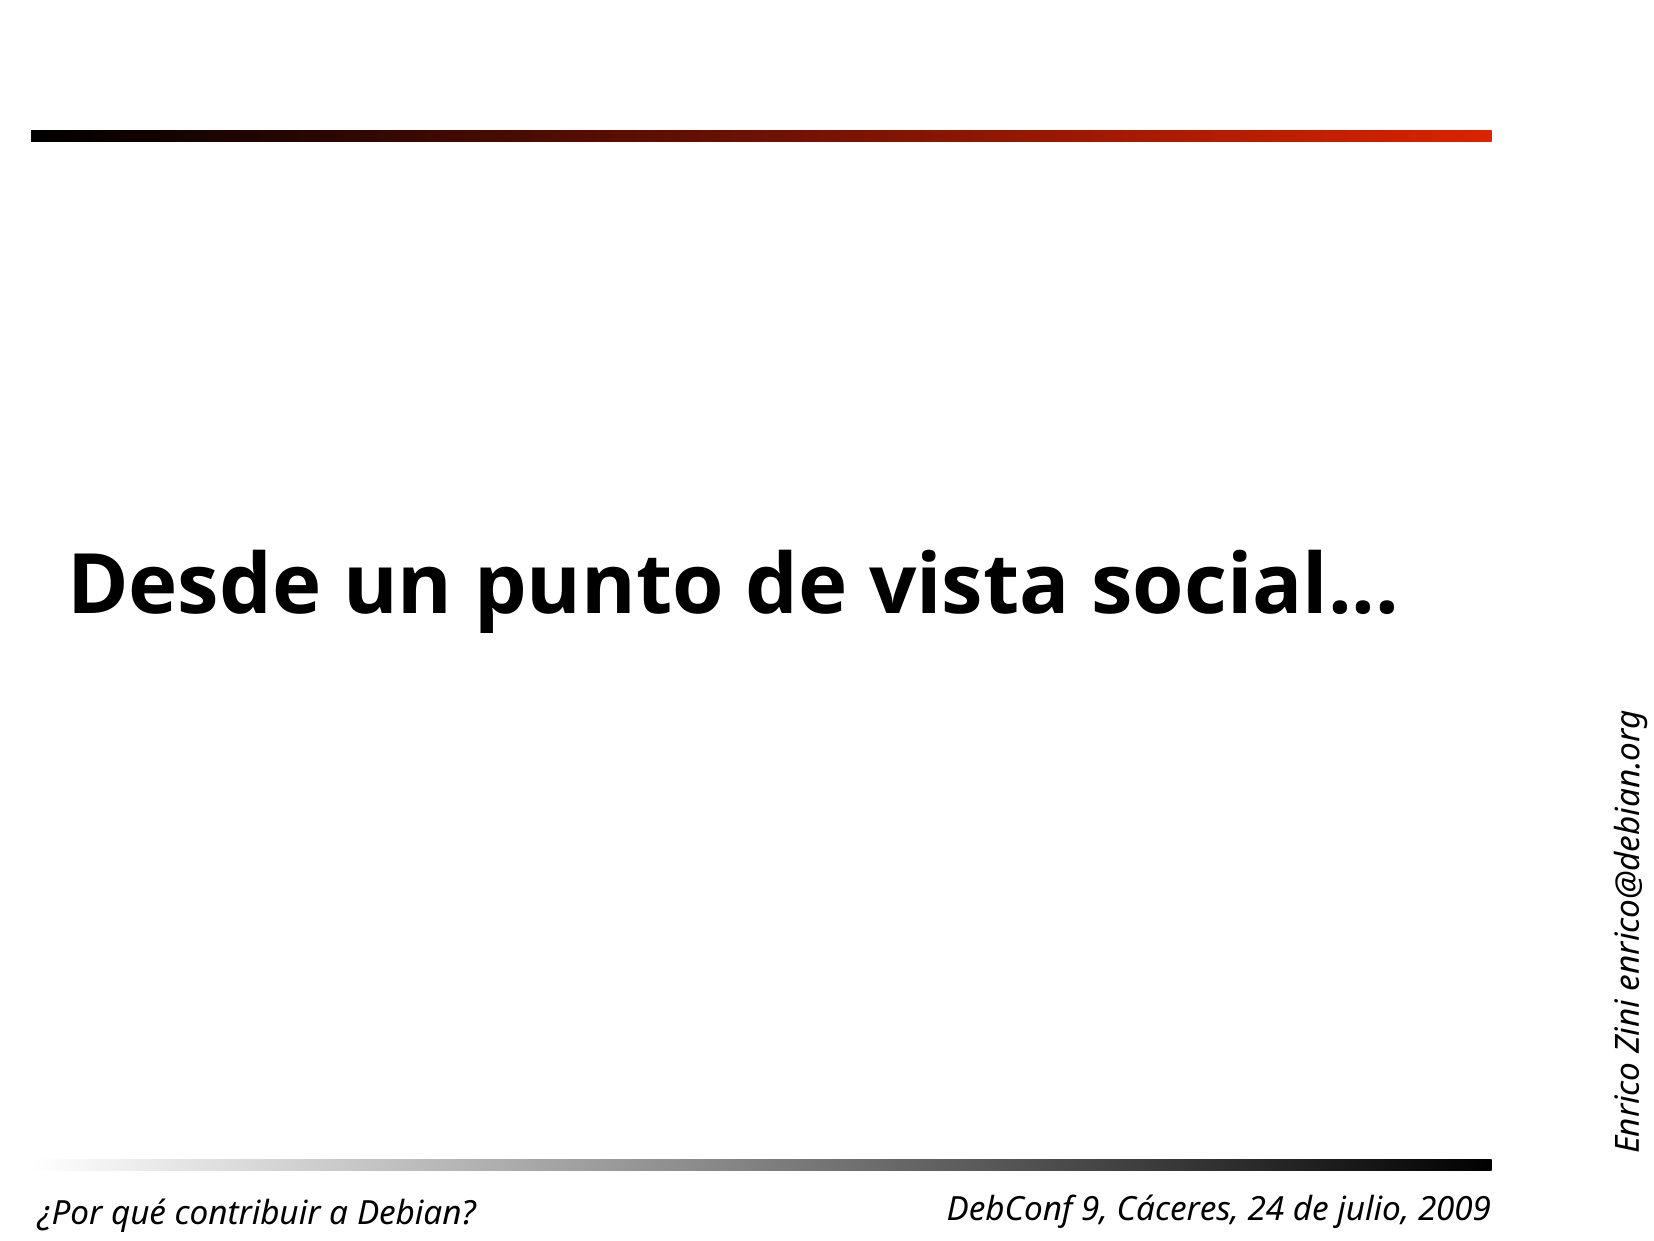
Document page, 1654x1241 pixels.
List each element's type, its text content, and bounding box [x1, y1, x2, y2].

text_box Desde un punto de vista social... [30, 524, 1438, 659]
